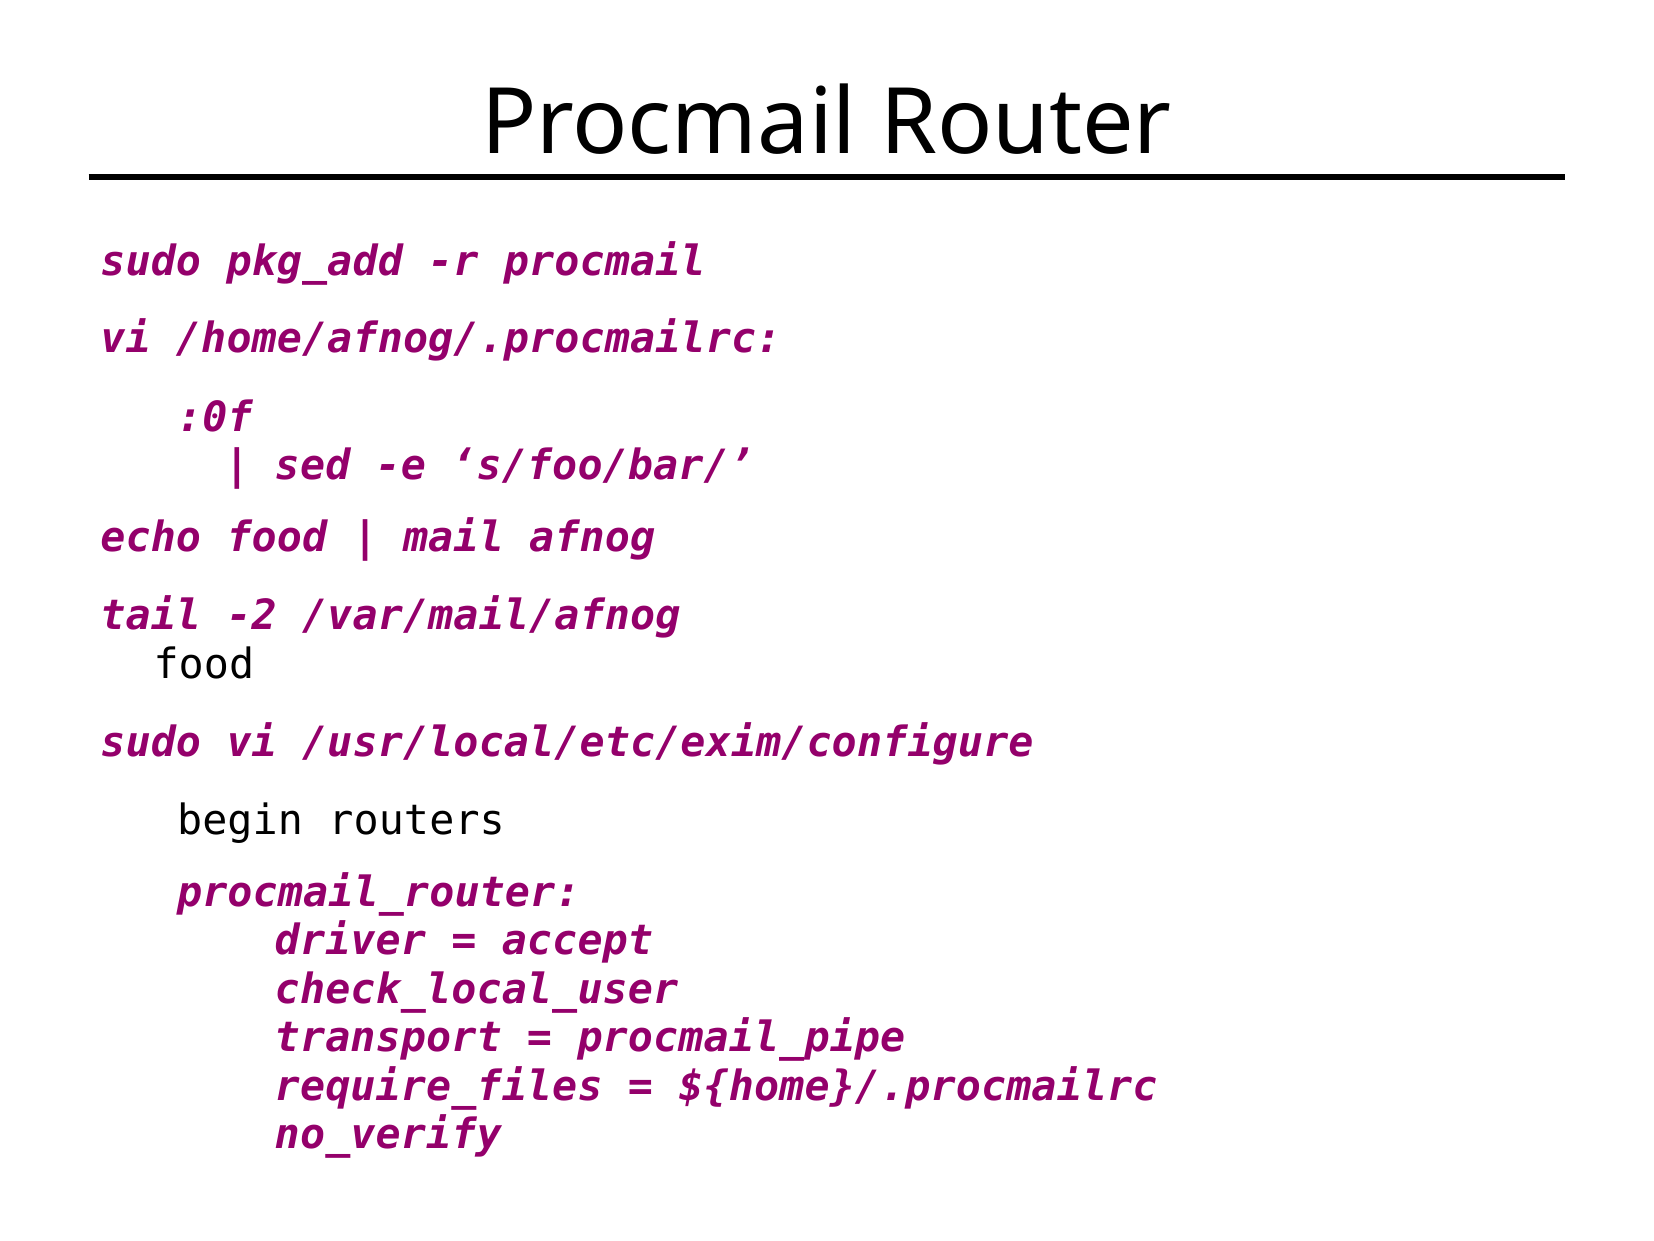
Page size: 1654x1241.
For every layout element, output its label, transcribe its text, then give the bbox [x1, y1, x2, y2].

list sudo pkg_add -r procmail vi /home/afnog/.procmailrc: :0f | sed -e ‘s/foo/bar/’ echo food | mail afnog tail -2 /var/mail/afnog food sudo vi /usr/local/etc/exim/configure begin routers procmail_router: driver = accept check_local_user transport = procmail_pipe require_files = ${home}/.procmailrc no_verify [82, 236, 1571, 1159]
title Procmail Router [82, 29, 1571, 207]
